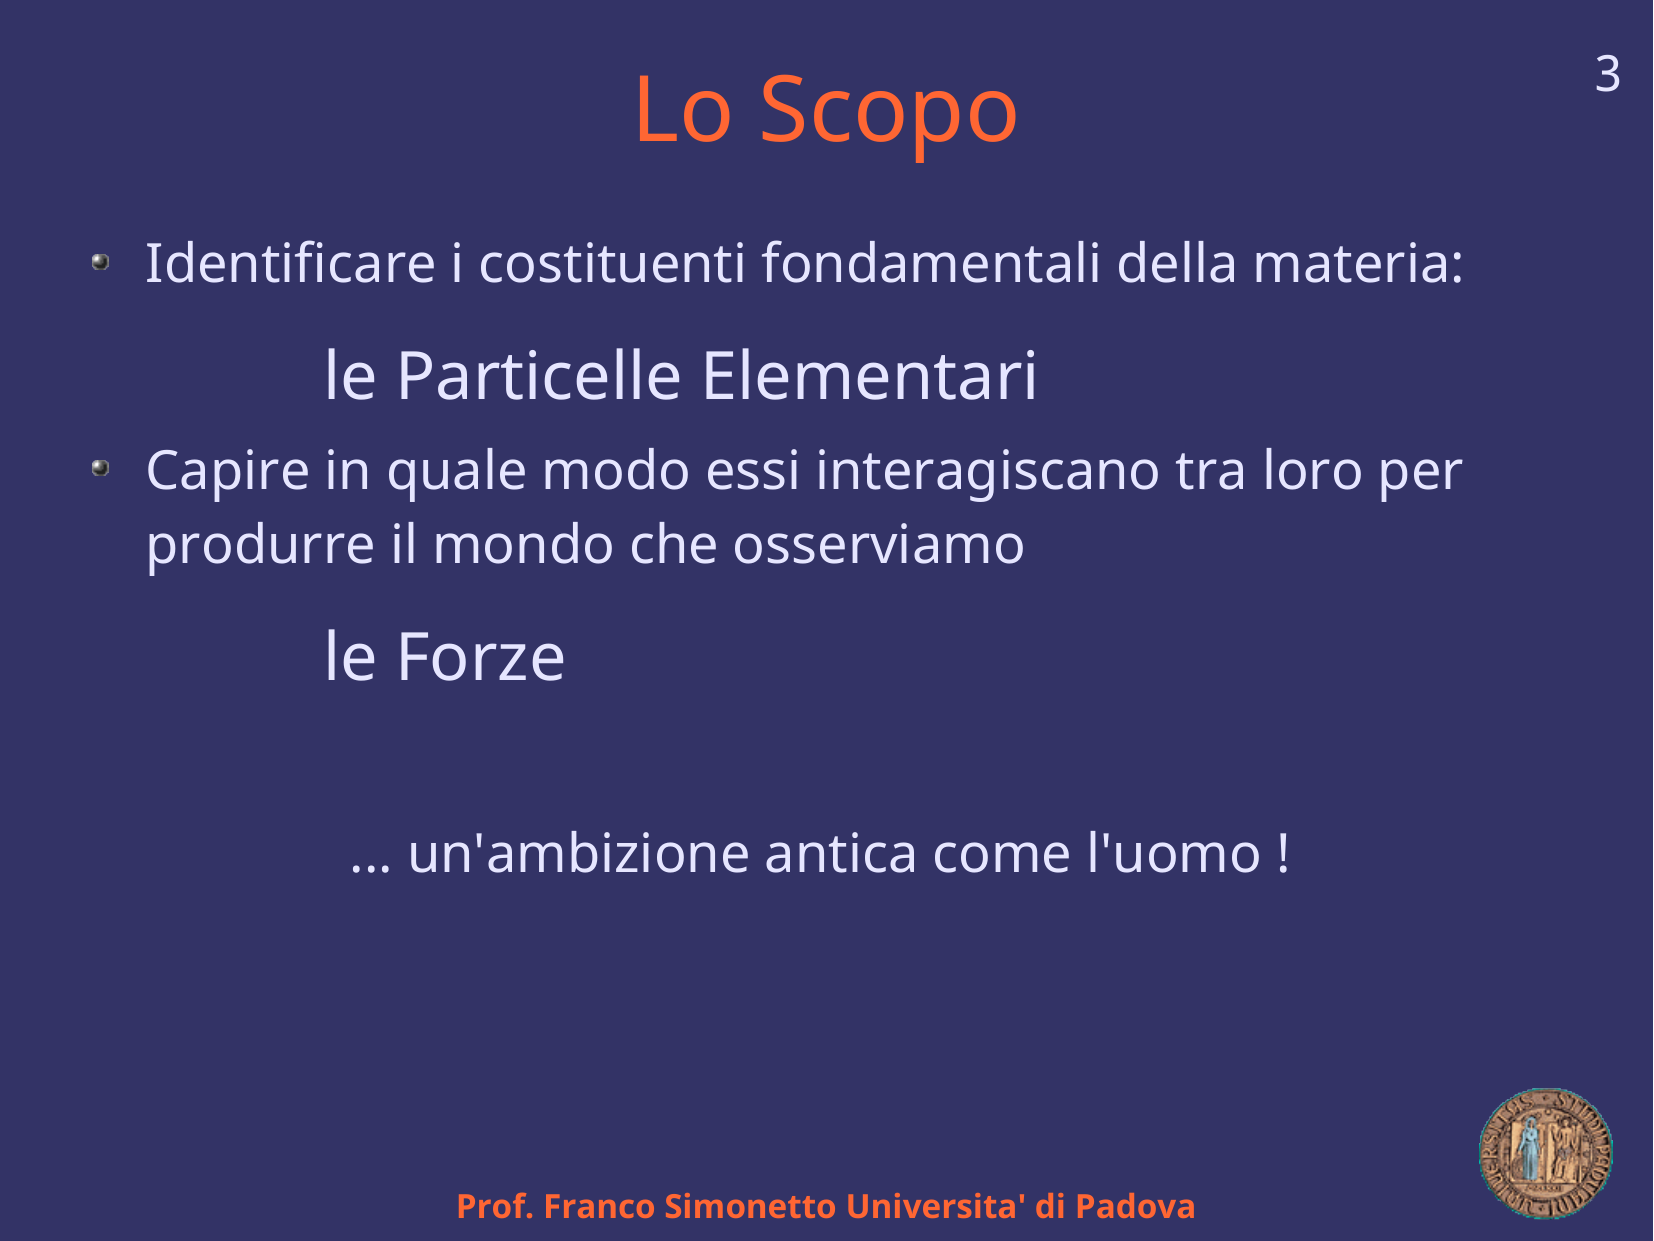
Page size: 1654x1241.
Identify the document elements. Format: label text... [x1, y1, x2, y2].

list Identificare i costituenti fondamentali della materia: le Particelle Elementari Capire in quale modo essi interagiscano tra loro per produrre il mondo che osserviamo le Forze ... un'ambizione antica come l'uomo ! [75, 225, 1563, 1119]
title Lo Scopo [82, 55, 1571, 156]
picture [1479, 1087, 1613, 1221]
